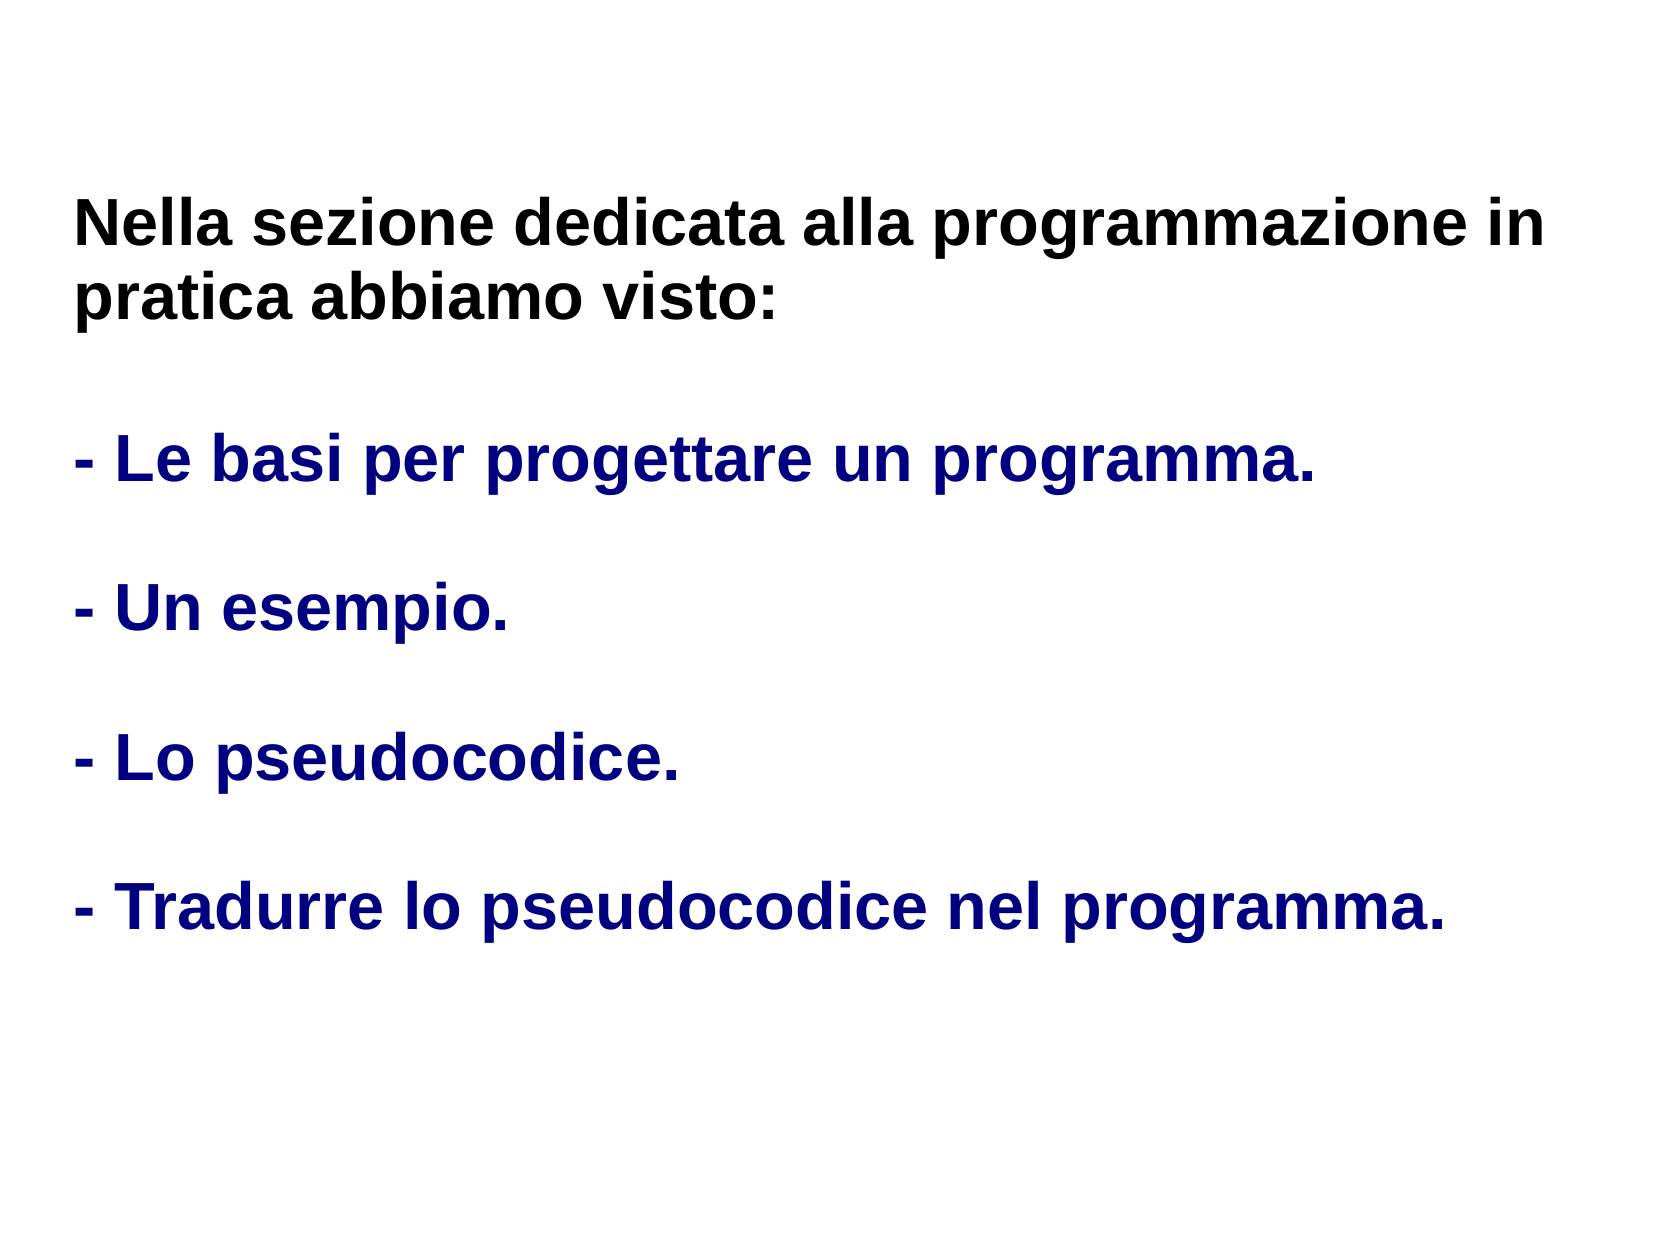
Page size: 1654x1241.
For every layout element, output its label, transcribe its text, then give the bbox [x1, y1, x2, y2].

text_box - Le basi per progettare un programma. - Un esempio. - Lo pseudocodice. - Tradurre lo pseudocodice nel programma. [59, 413, 1654, 952]
text_box Nella sezione dedicata alla programmazione in pratica abbiamo visto: [59, 177, 1654, 342]
